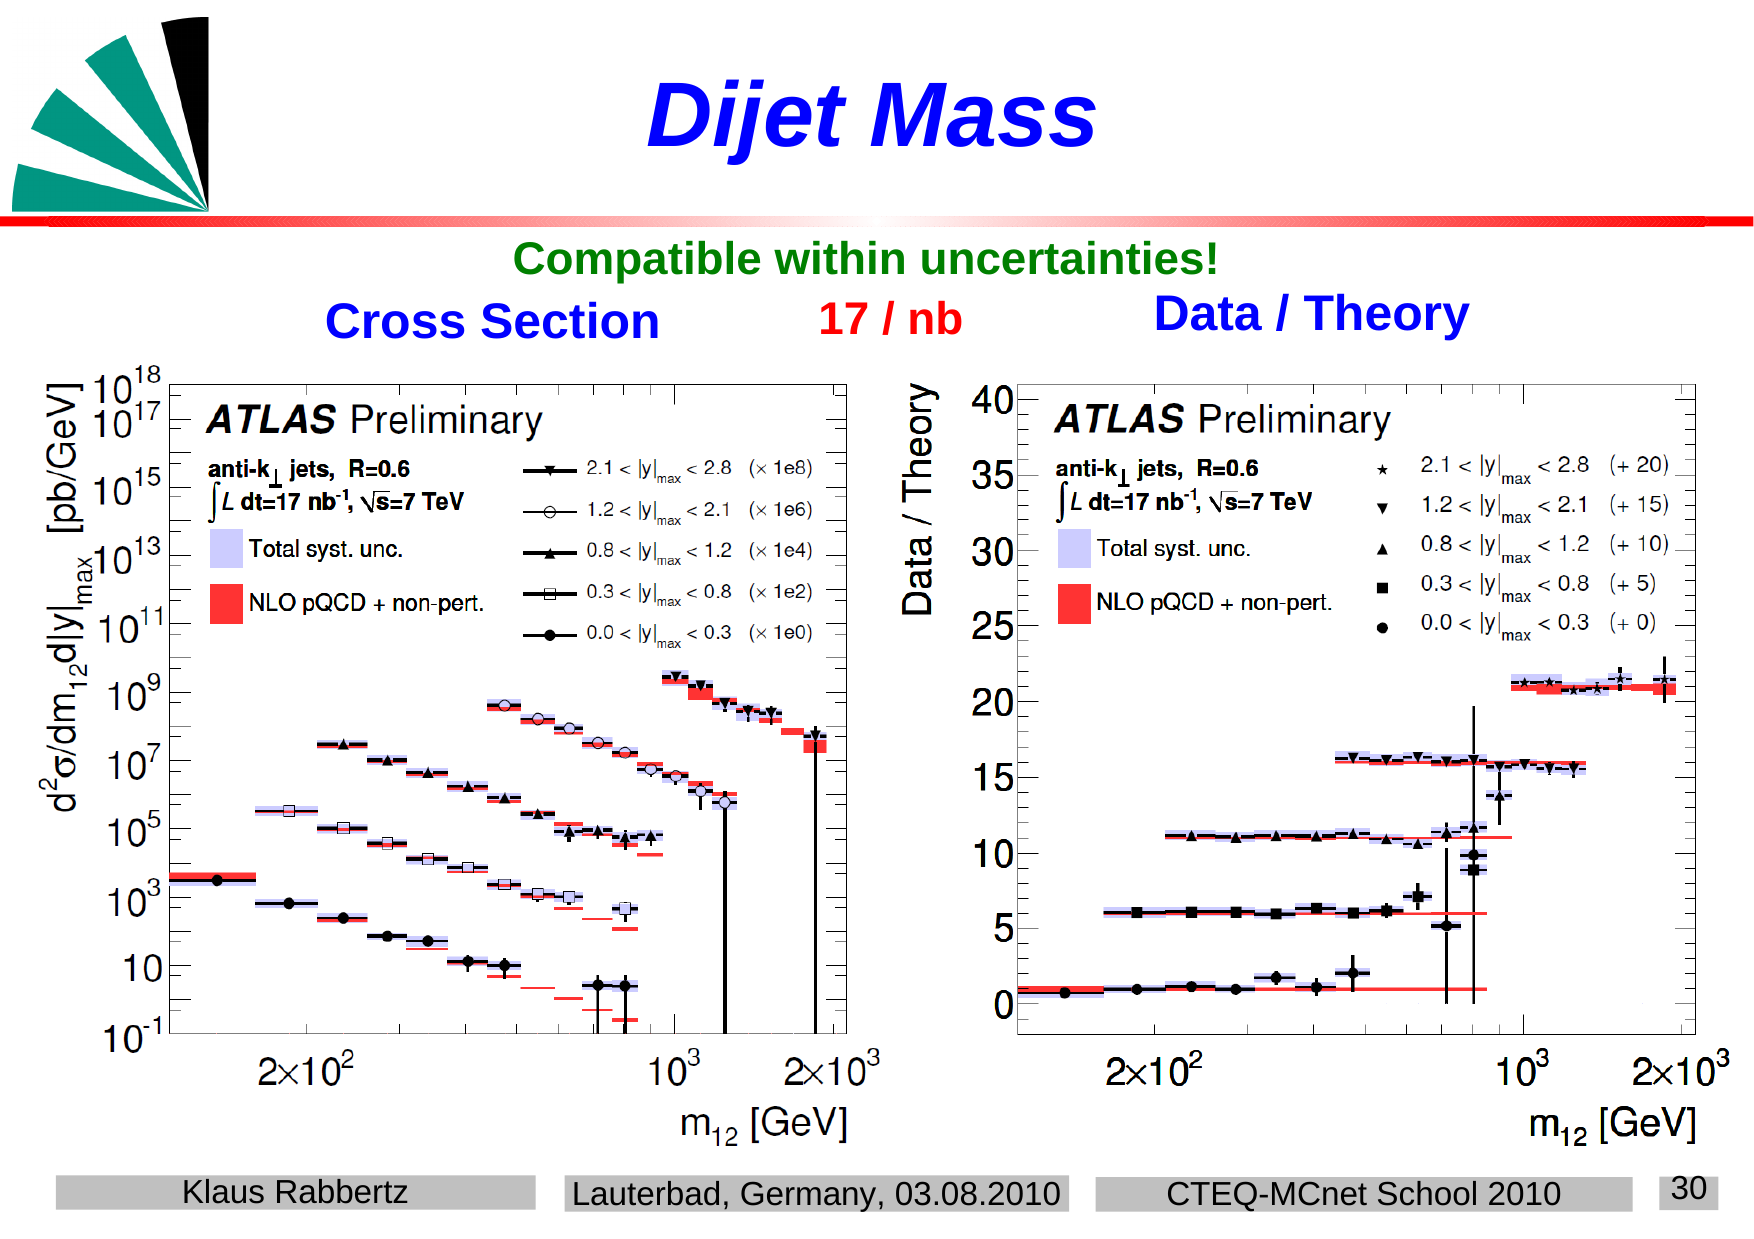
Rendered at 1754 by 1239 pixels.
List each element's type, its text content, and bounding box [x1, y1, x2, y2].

picture [889, 374, 1735, 1153]
title Dijet Mass [220, 22, 1525, 207]
text_box Cross Section [312, 287, 673, 357]
text_box 17 / nb [806, 292, 976, 352]
text_box Compatible within uncertainties! [500, 226, 1233, 292]
picture [31, 359, 880, 1148]
picture [12, 17, 209, 214]
text_box Data / Theory [1141, 279, 1482, 349]
